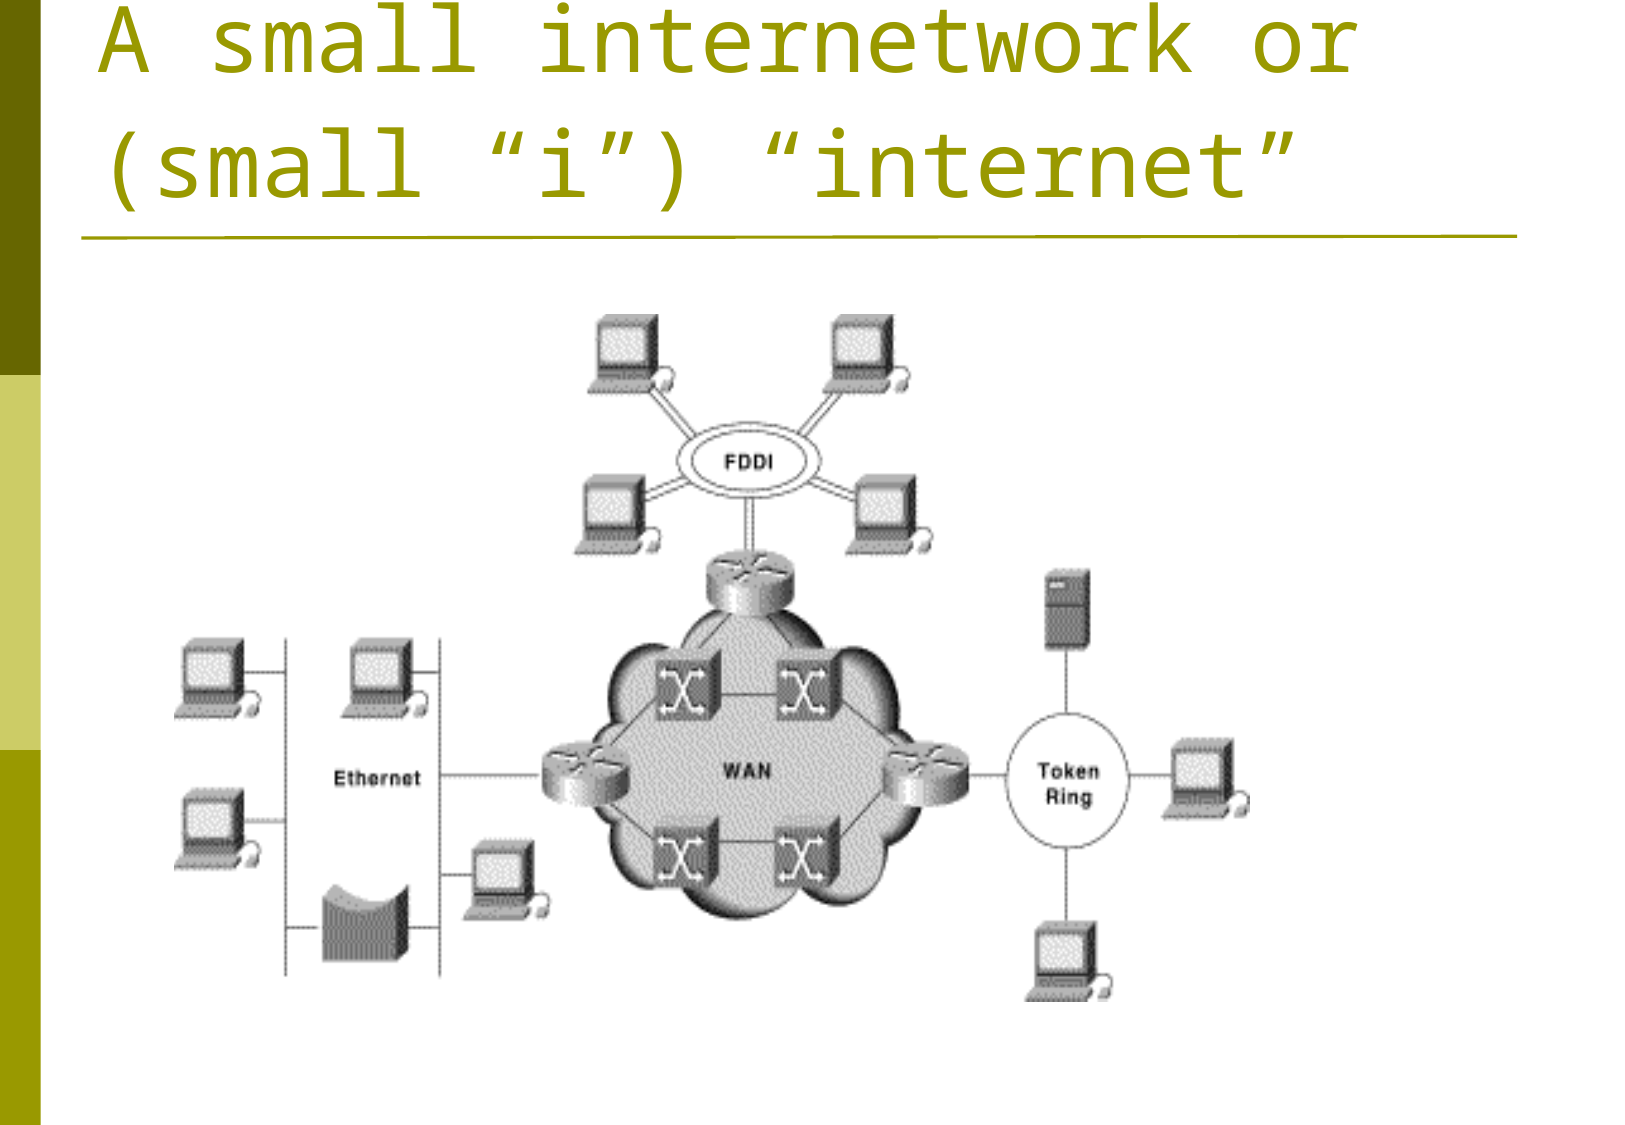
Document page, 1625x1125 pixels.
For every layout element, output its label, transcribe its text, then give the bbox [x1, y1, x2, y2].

picture [174, 314, 1250, 1002]
title A small internetwork or (small “i”) “internet” [81, 0, 1544, 233]
